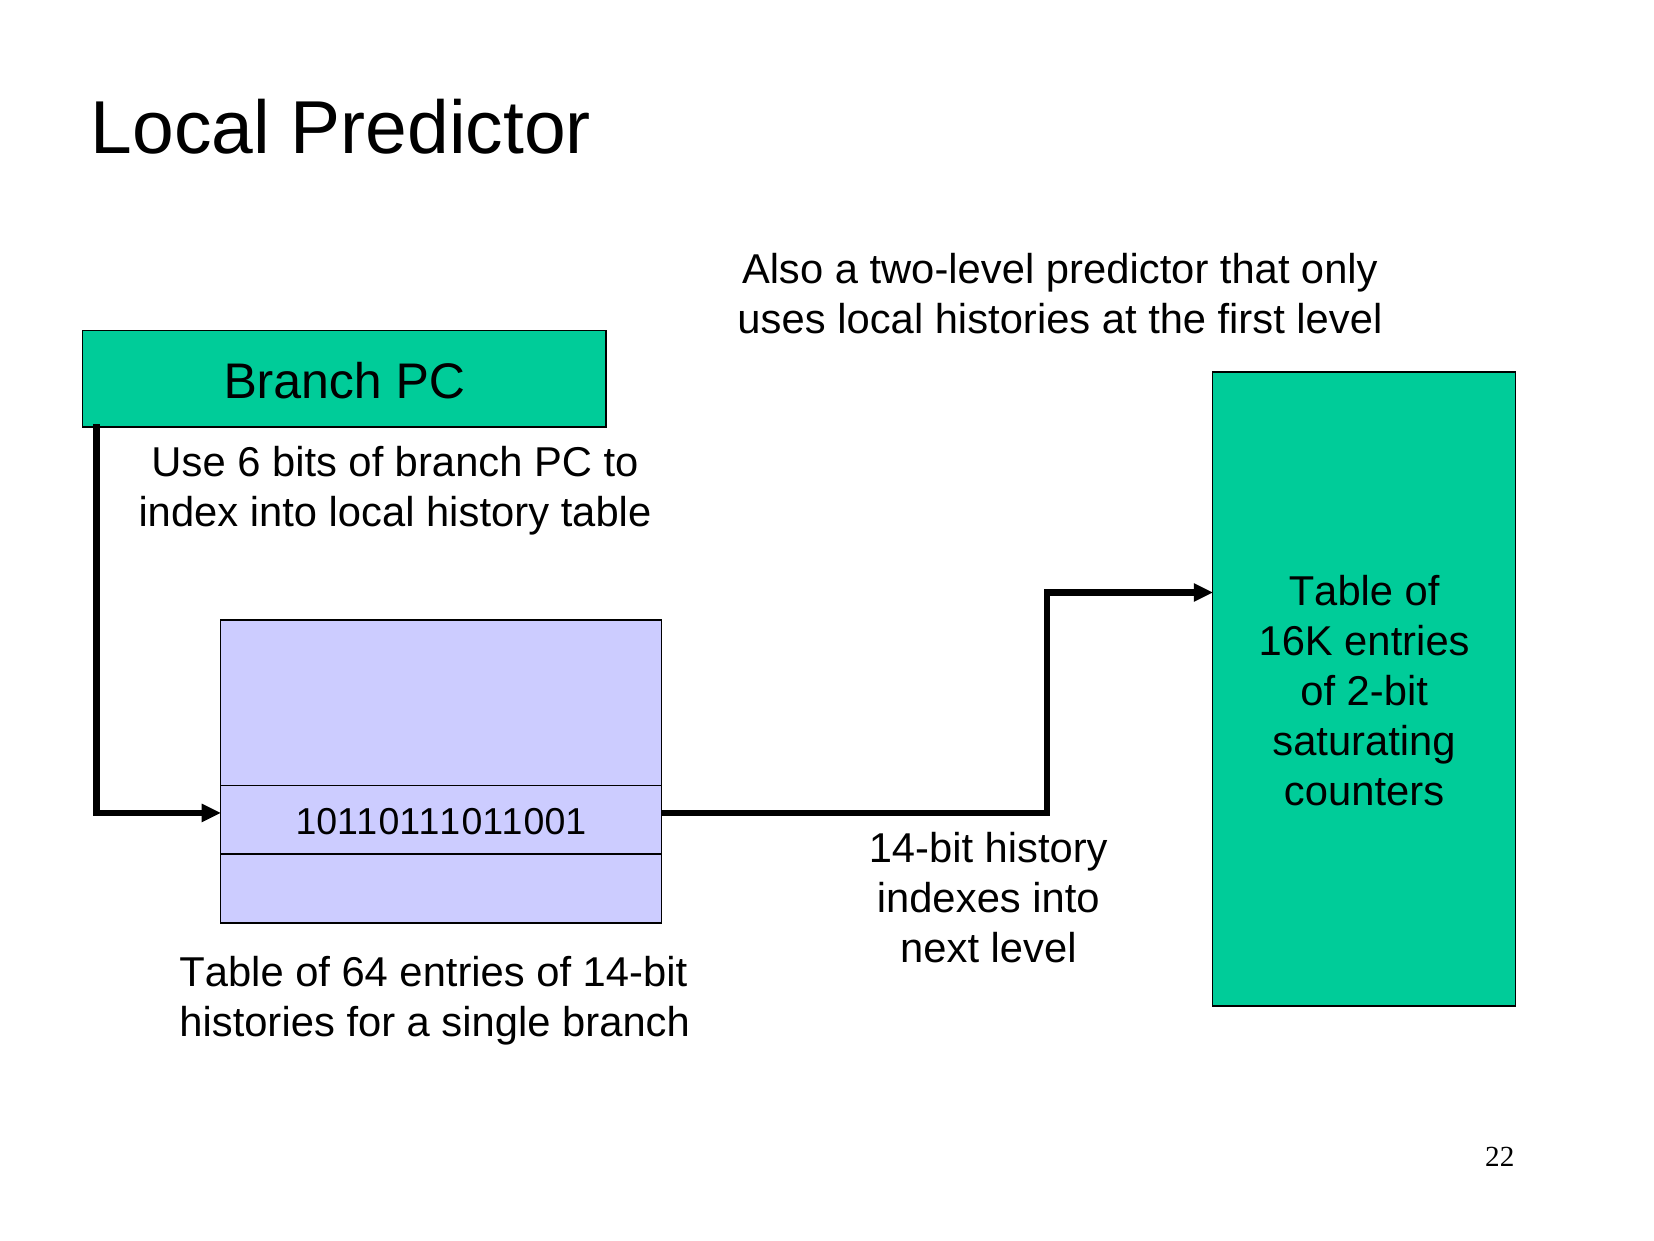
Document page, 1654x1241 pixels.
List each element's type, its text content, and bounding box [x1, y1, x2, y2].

text_box Use 6 bits of branch PC to index into local history table [123, 427, 667, 543]
text_box [220, 855, 662, 924]
text_box 14-bit history indexes into next level [853, 812, 1123, 979]
text_box Local Predictor [76, 71, 607, 177]
text_box Table of 64 entries of 14-bit histories for a single branch [164, 936, 706, 1053]
text_box Branch PC [82, 330, 607, 428]
text_box Table of 16K entries of 2-bit saturating counters [1212, 371, 1516, 1006]
text_box [220, 620, 662, 785]
text_box 10110111011001 [220, 785, 662, 855]
text_box 23 [1185, 1129, 1530, 1213]
text_box Also a two-level predictor that only uses local histories at the first level [722, 234, 1398, 350]
